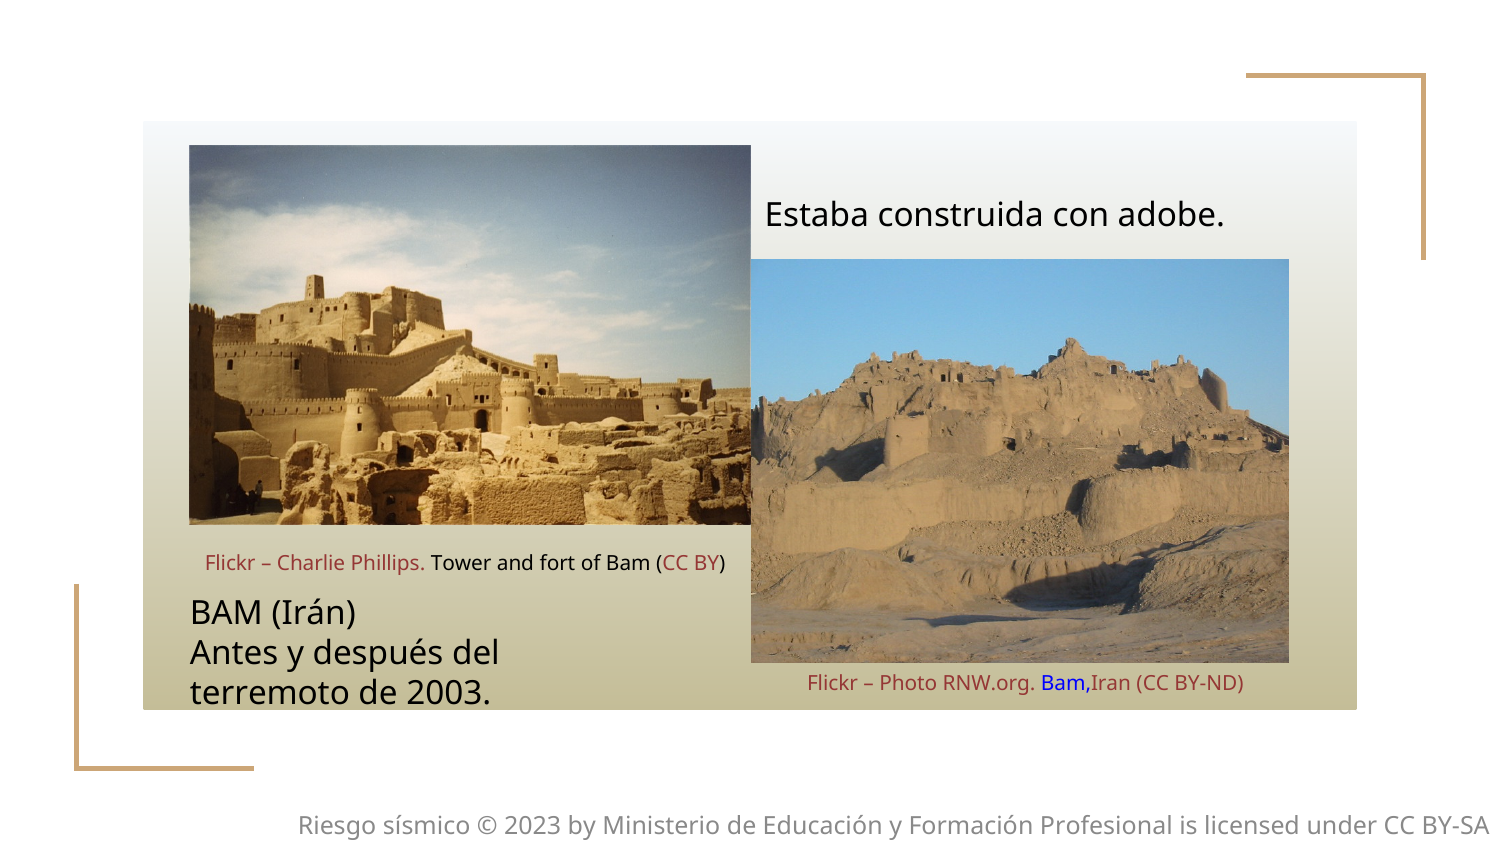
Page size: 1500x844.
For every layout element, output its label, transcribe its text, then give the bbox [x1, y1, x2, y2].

text_box Estaba construida con adobe. [749, 185, 1258, 242]
text_box Riesgo sísmico © 2023 by Ministerio de Educación y Formación Profesional is licensed under CC BY-SA 4.0 [295, 809, 1495, 844]
picture [189, 145, 1289, 663]
text_box Flickr – Charlie Phillips. Tower and fort of Bam (CC BY) [189, 542, 724, 583]
text_box [143, 121, 1357, 710]
text_box BAM (Irán) Antes y después del terremoto de 2003. [174, 583, 684, 721]
text_box Flickr – Photo RNW.org. Bam, Iran (CC BY-ND) [792, 661, 1248, 702]
